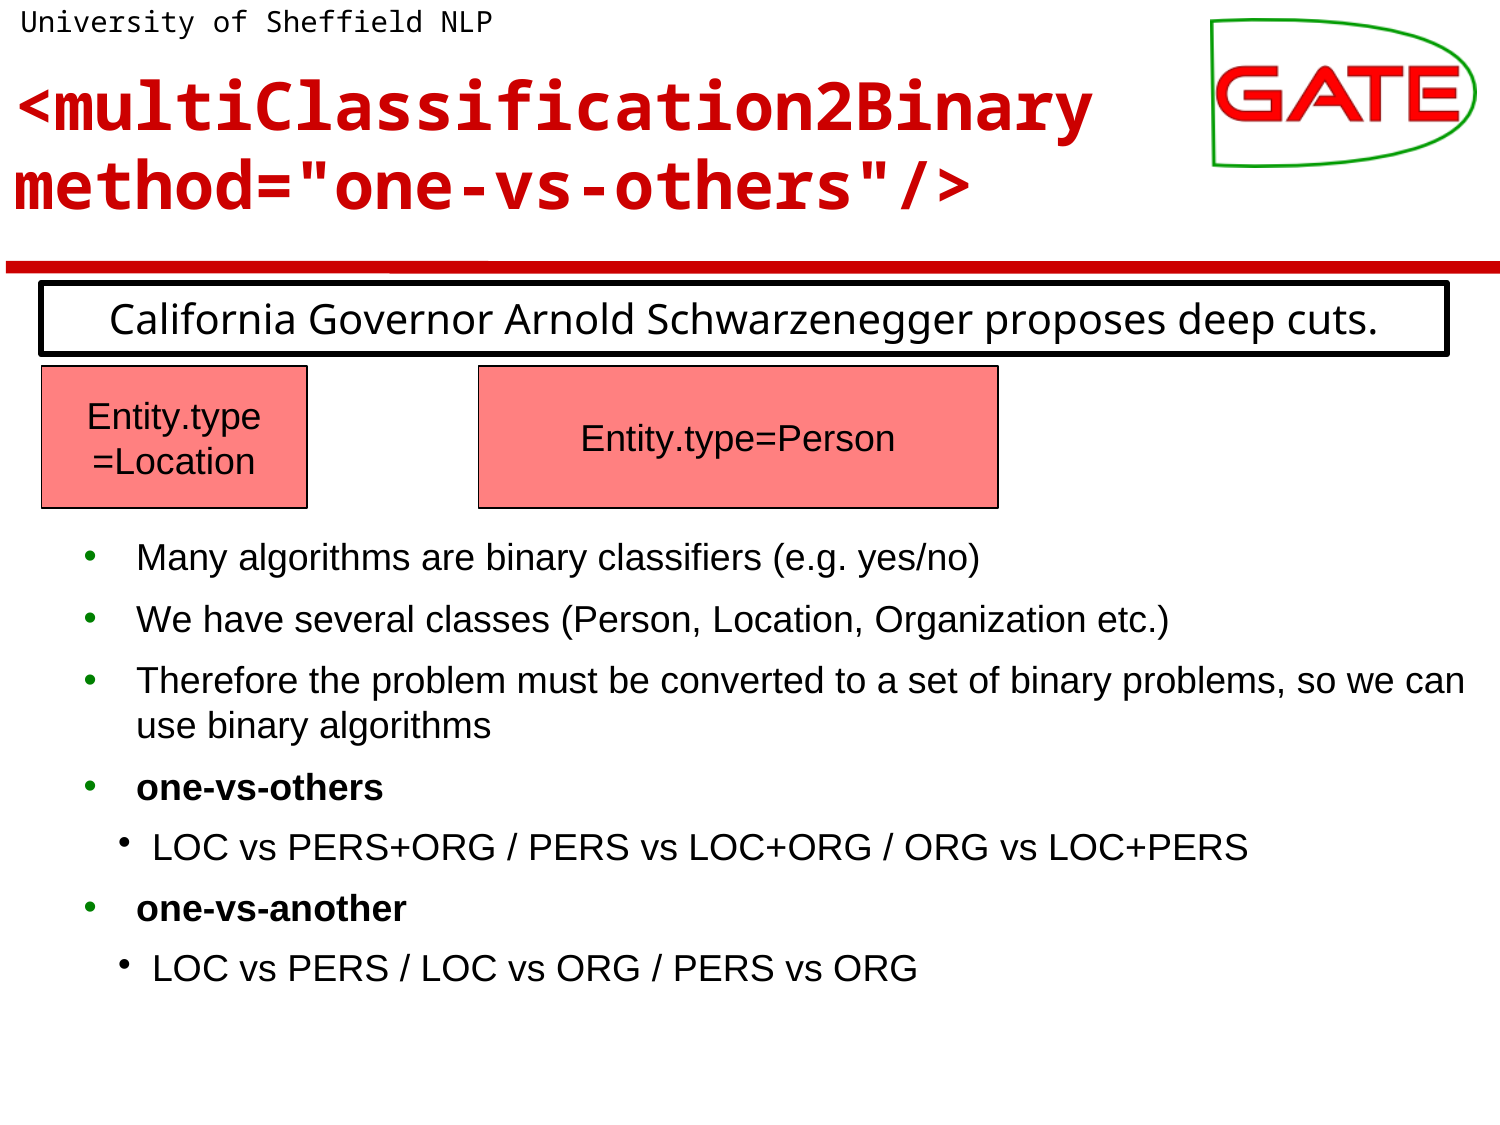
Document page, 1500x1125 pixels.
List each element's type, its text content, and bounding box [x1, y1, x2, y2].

picture [1210, 18, 1477, 168]
title <multiClassification2Binary method="one-vs-others"/> [0, 37, 1152, 254]
text_box Entity.type =Location [41, 366, 308, 508]
text_box Many algorithms are binary classifiers (e.g. yes/no) We have several classes (Person, Location, Organization etc.) Therefore the problem must be converted to a set of binary problems, so we can use binary algorithms one-vs-others LOC vs PERS+ORG / PERS vs LOC+ORG / ORG vs LOC+PERS one-vs-another LOC vs PERS / LOC vs ORG / PERS vs ORG [68, 525, 1500, 1105]
text_box California Governor Arnold Schwarzenegger proposes deep cuts. [41, 282, 1447, 355]
text_box Entity.type=Person [478, 366, 999, 508]
